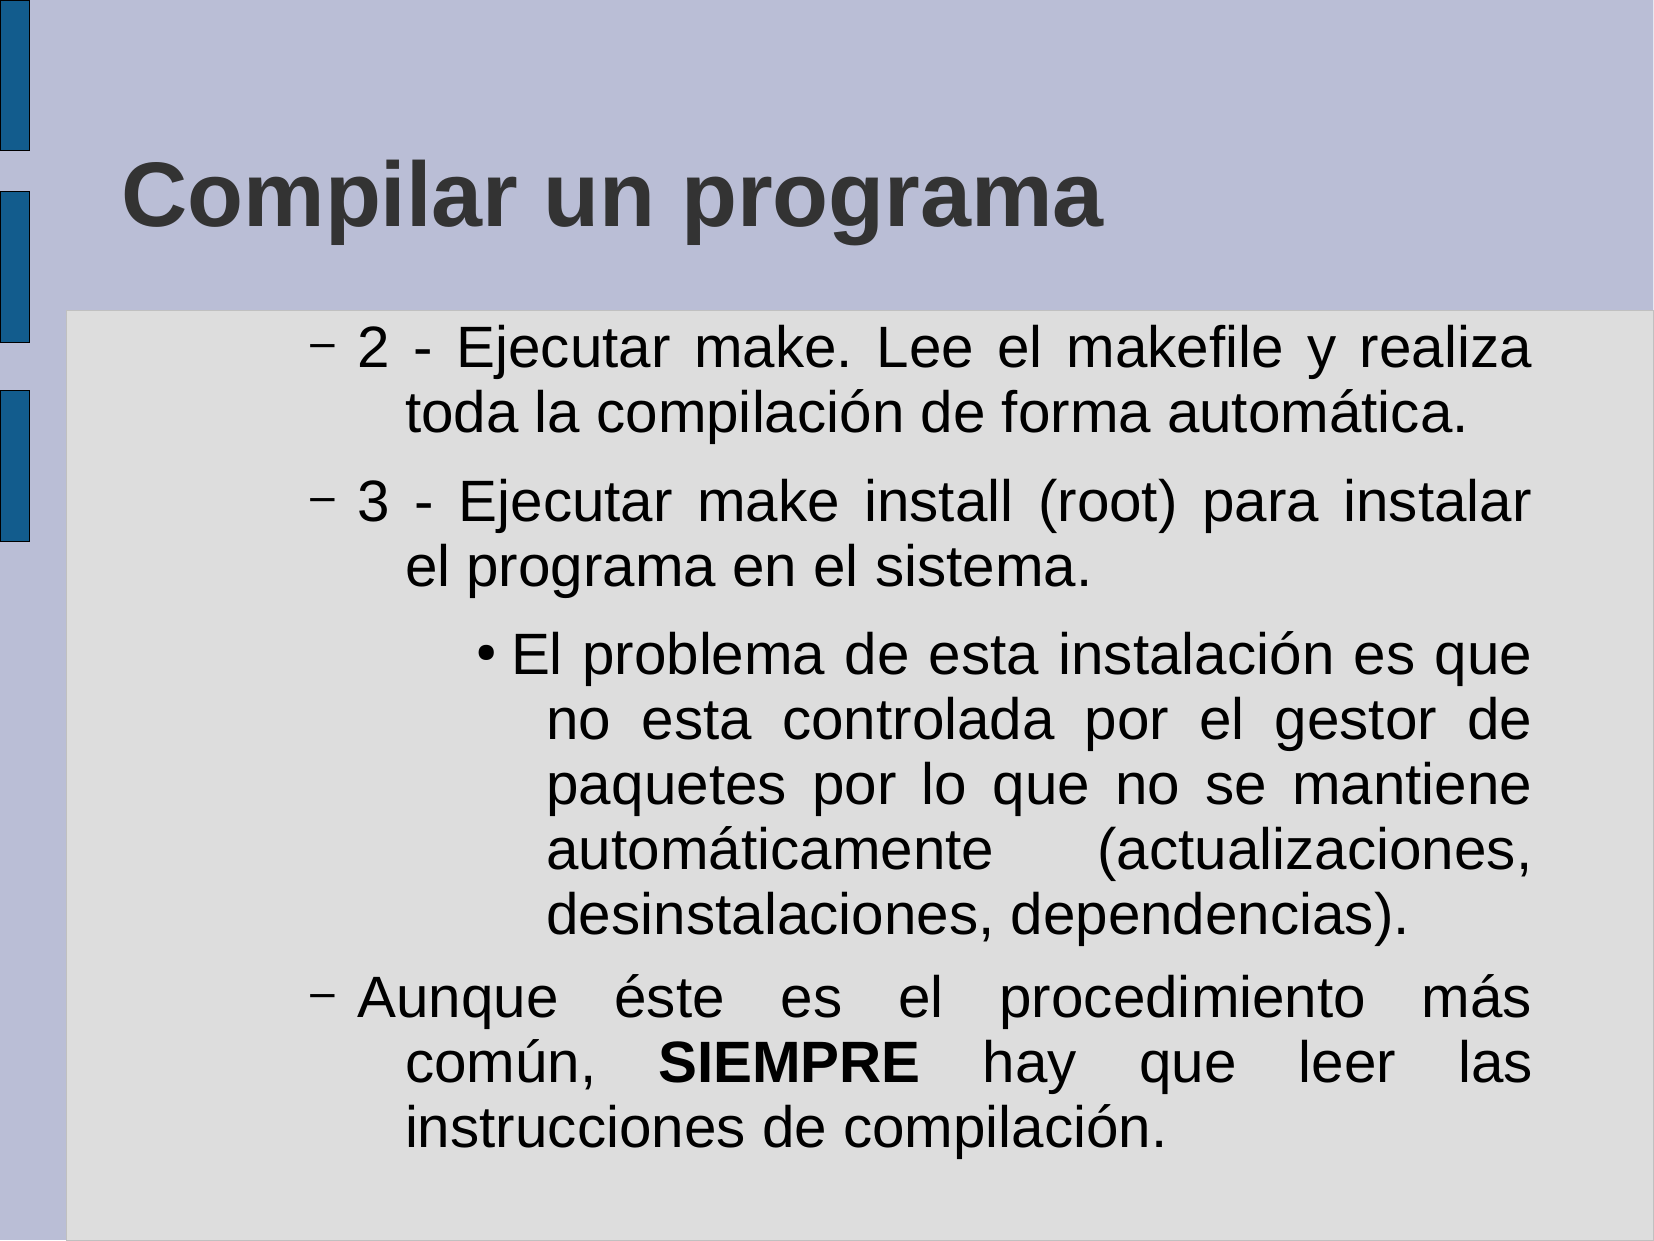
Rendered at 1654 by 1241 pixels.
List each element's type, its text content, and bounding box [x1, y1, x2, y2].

list 2 - Ejecutar make. Lee el makefile y realiza toda la compilación de forma automática. 3 - Ejecutar make install (root) para instalar el programa en el sistema. El problema de esta instalación es que no esta controlada por el gestor de paquetes por lo que no se mantiene automáticamente (actualizaciones, desinstalaciones, dependencias). Aunque éste es el procedimiento más común, SIEMPRE hay que leer las instrucciones de compilación. [121, 314, 1534, 1160]
title Compilar un programa [121, 98, 1534, 291]
